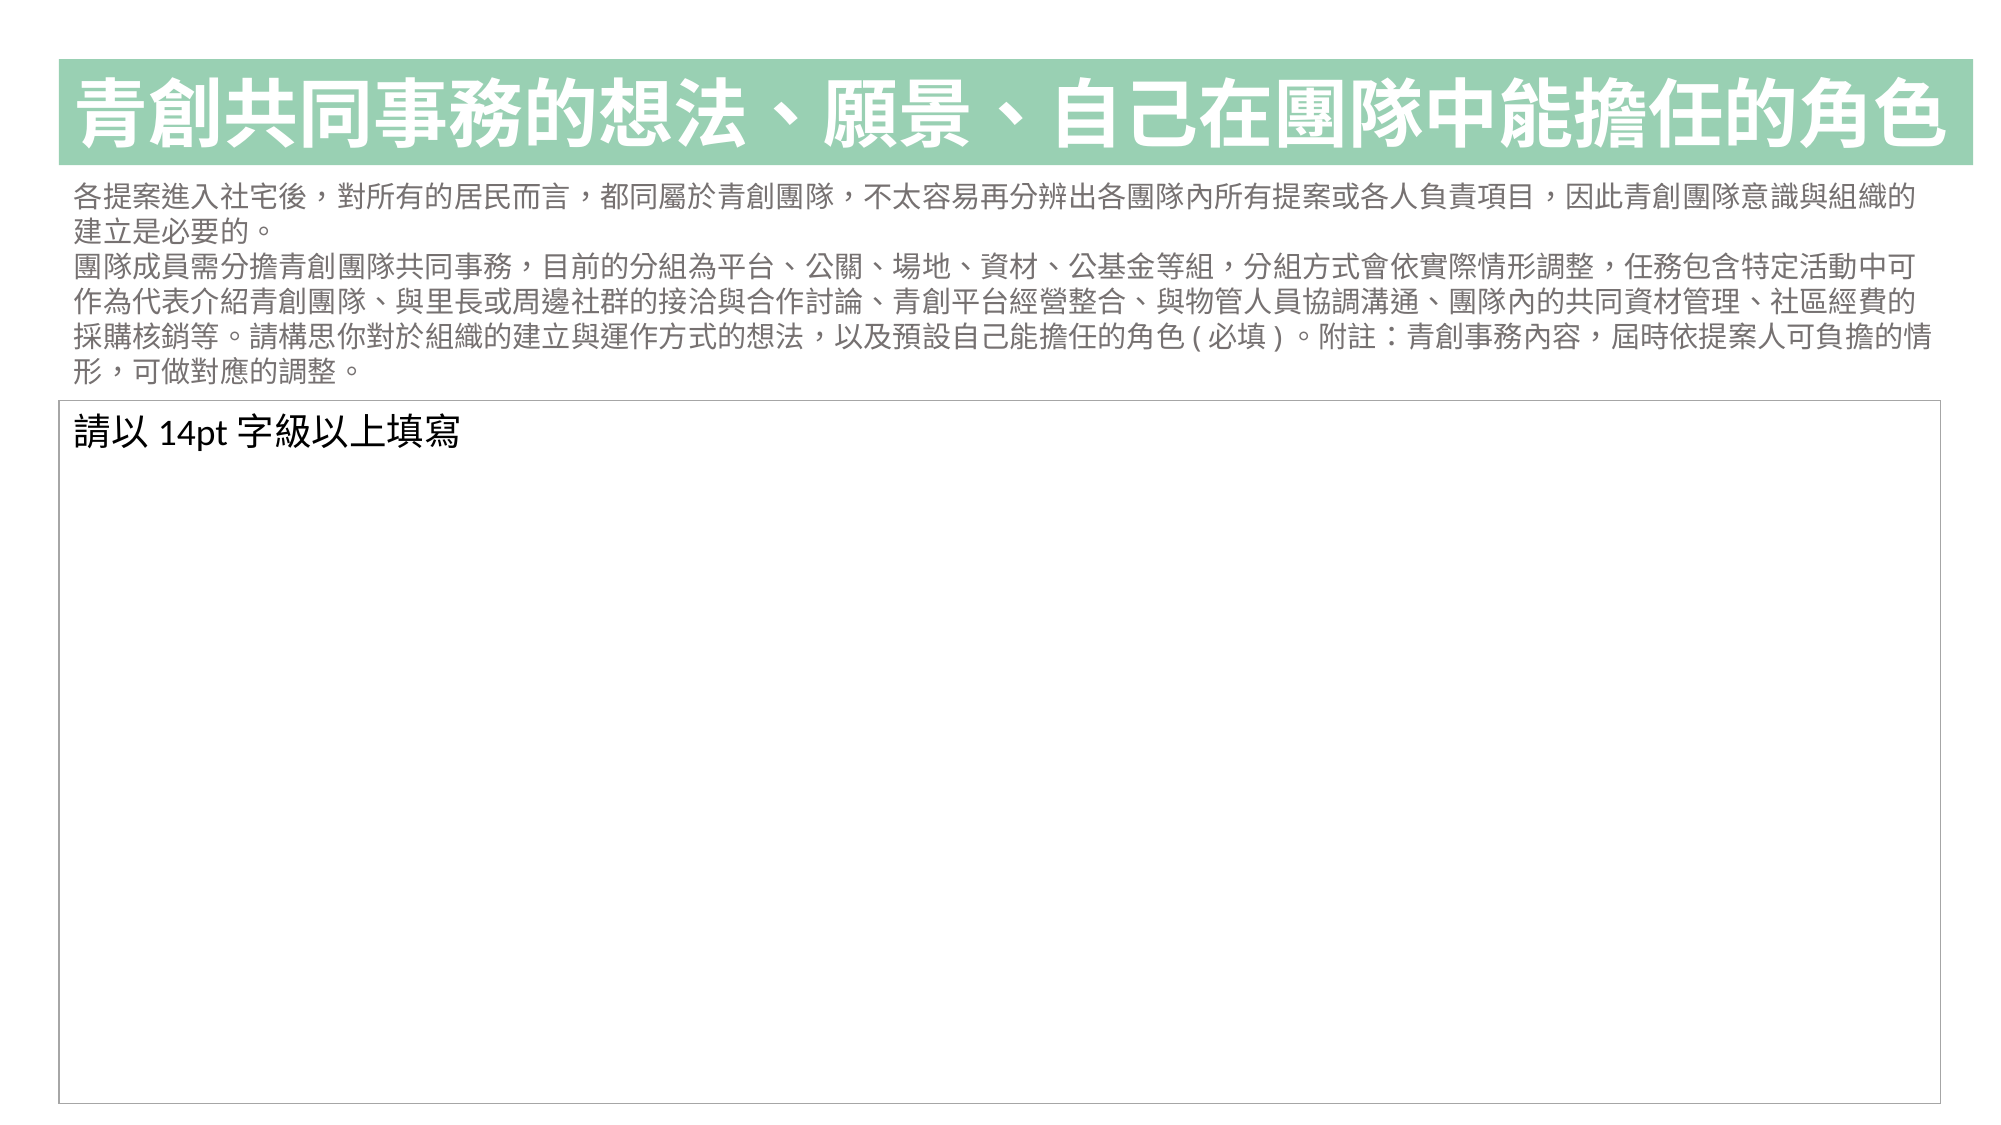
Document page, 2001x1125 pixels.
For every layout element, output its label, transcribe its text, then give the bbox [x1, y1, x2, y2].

text_box 各提案進入社宅後，對所有的居民而言，都同屬於青創團隊，不太容易再分辨出各團隊內所有提案或各人負責項目，因此青創團隊意識與組織的建立是必要的。 團隊成員需分擔青創團隊共同事務，目前的分組為平台、公關、場地、資材、公基金等組，分組方式會依實際情形調整，任務包含特定活動中可作為代表介紹青創團隊、與里長或周邊社群的接洽與合作討論、青創平台經營整合、與物管人員協調溝通、團隊內的共同資材管理、社區經費的採購核銷等。請構思你對於組織的建立與運作方式的想法，以及預設自己能擔任的角色(必填)。附註：青創事務內容，屆時依提案人可負擔的情形，可做對應的調整。 [58, 171, 1949, 399]
text_box 請以14pt字級以上填寫 [58, 400, 1941, 1104]
text_box 青創共同事務的想法、願景、自己在團隊中能擔任的角色 [58, 59, 1974, 166]
